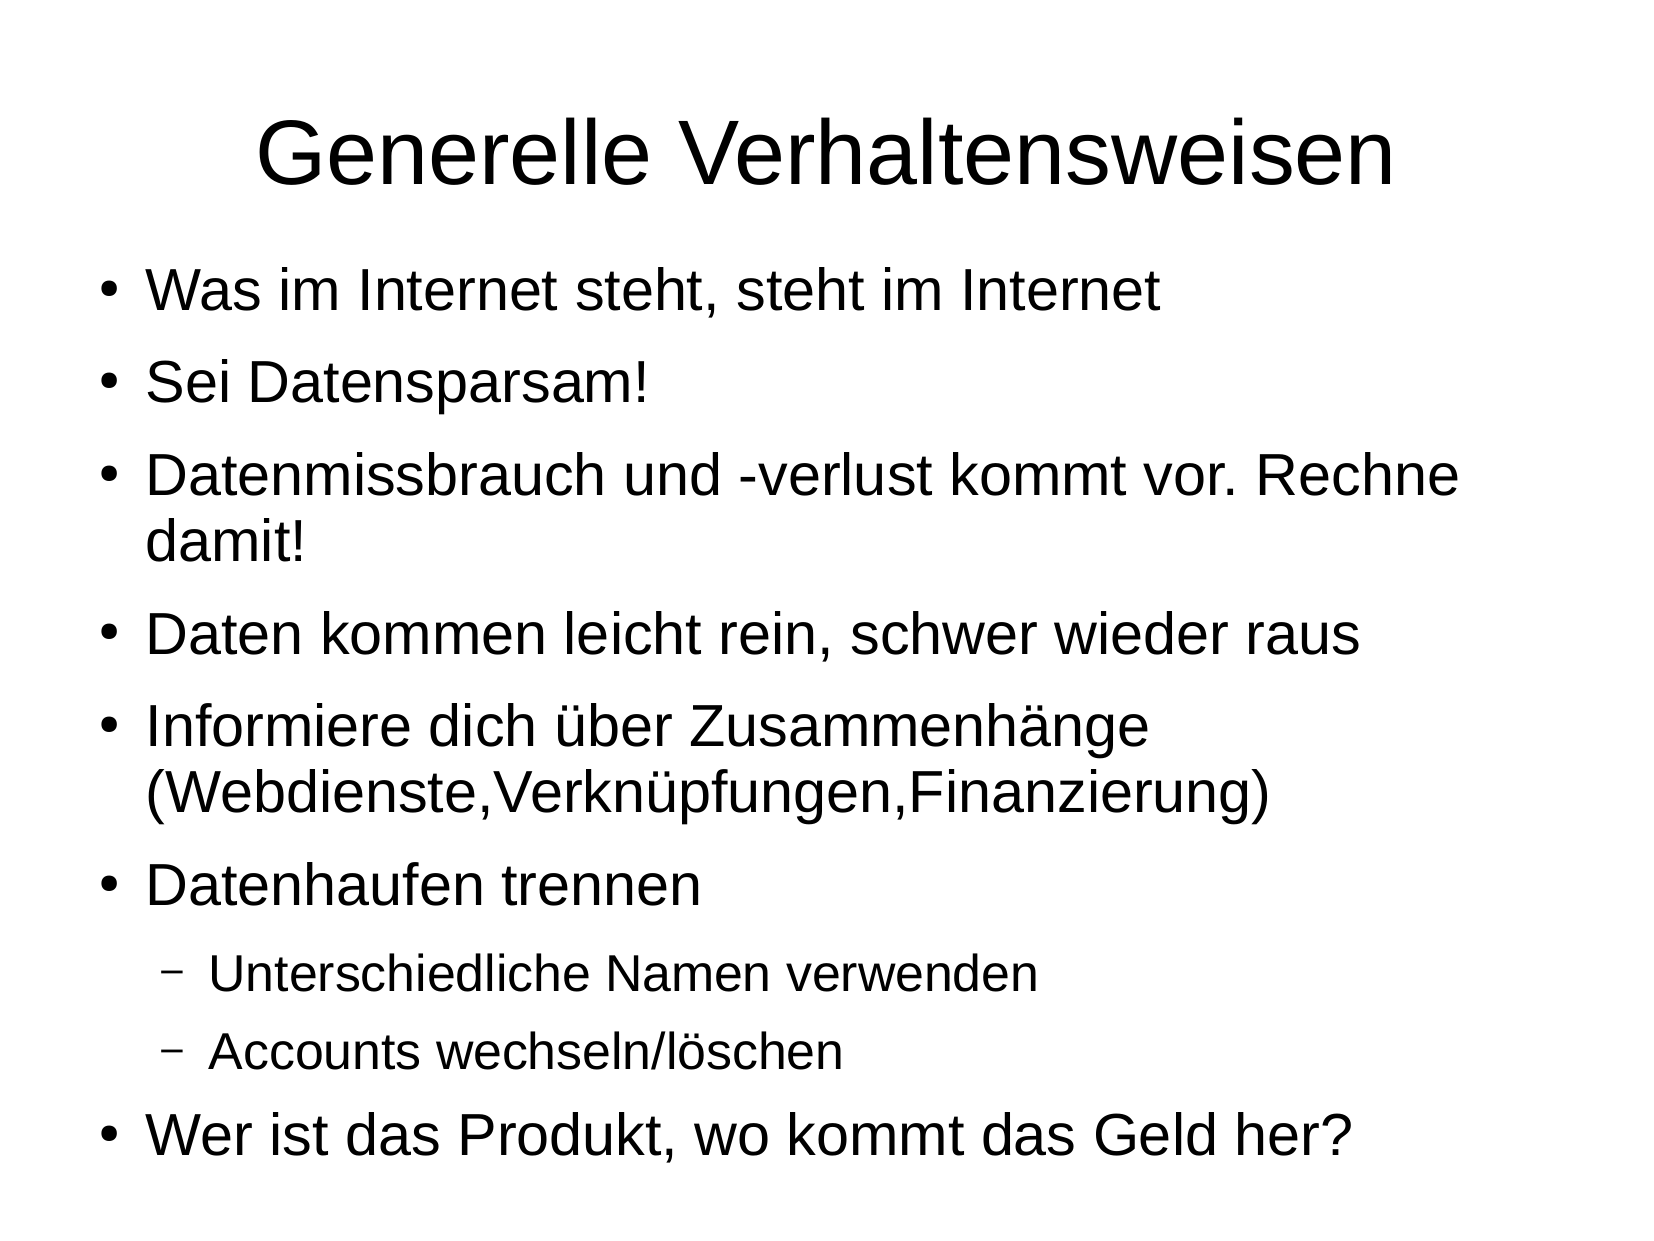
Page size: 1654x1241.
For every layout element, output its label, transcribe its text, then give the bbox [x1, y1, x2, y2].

list Was im Internet steht, steht im Internet Sei Datensparsam! Datenmissbrauch und -verlust kommt vor. Rechne damit! Daten kommen leicht rein, schwer wieder raus Informiere dich über Zusammenhänge (Webdienste,Verknüpfungen,Finanzierung) Datenhaufen trennen Unterschiedliche Namen verwenden Accounts wechseln/löschen Wer ist das Produkt, wo kommt das Geld her? [82, 256, 1571, 1170]
title Generelle Verhaltensweisen [82, 49, 1571, 256]
